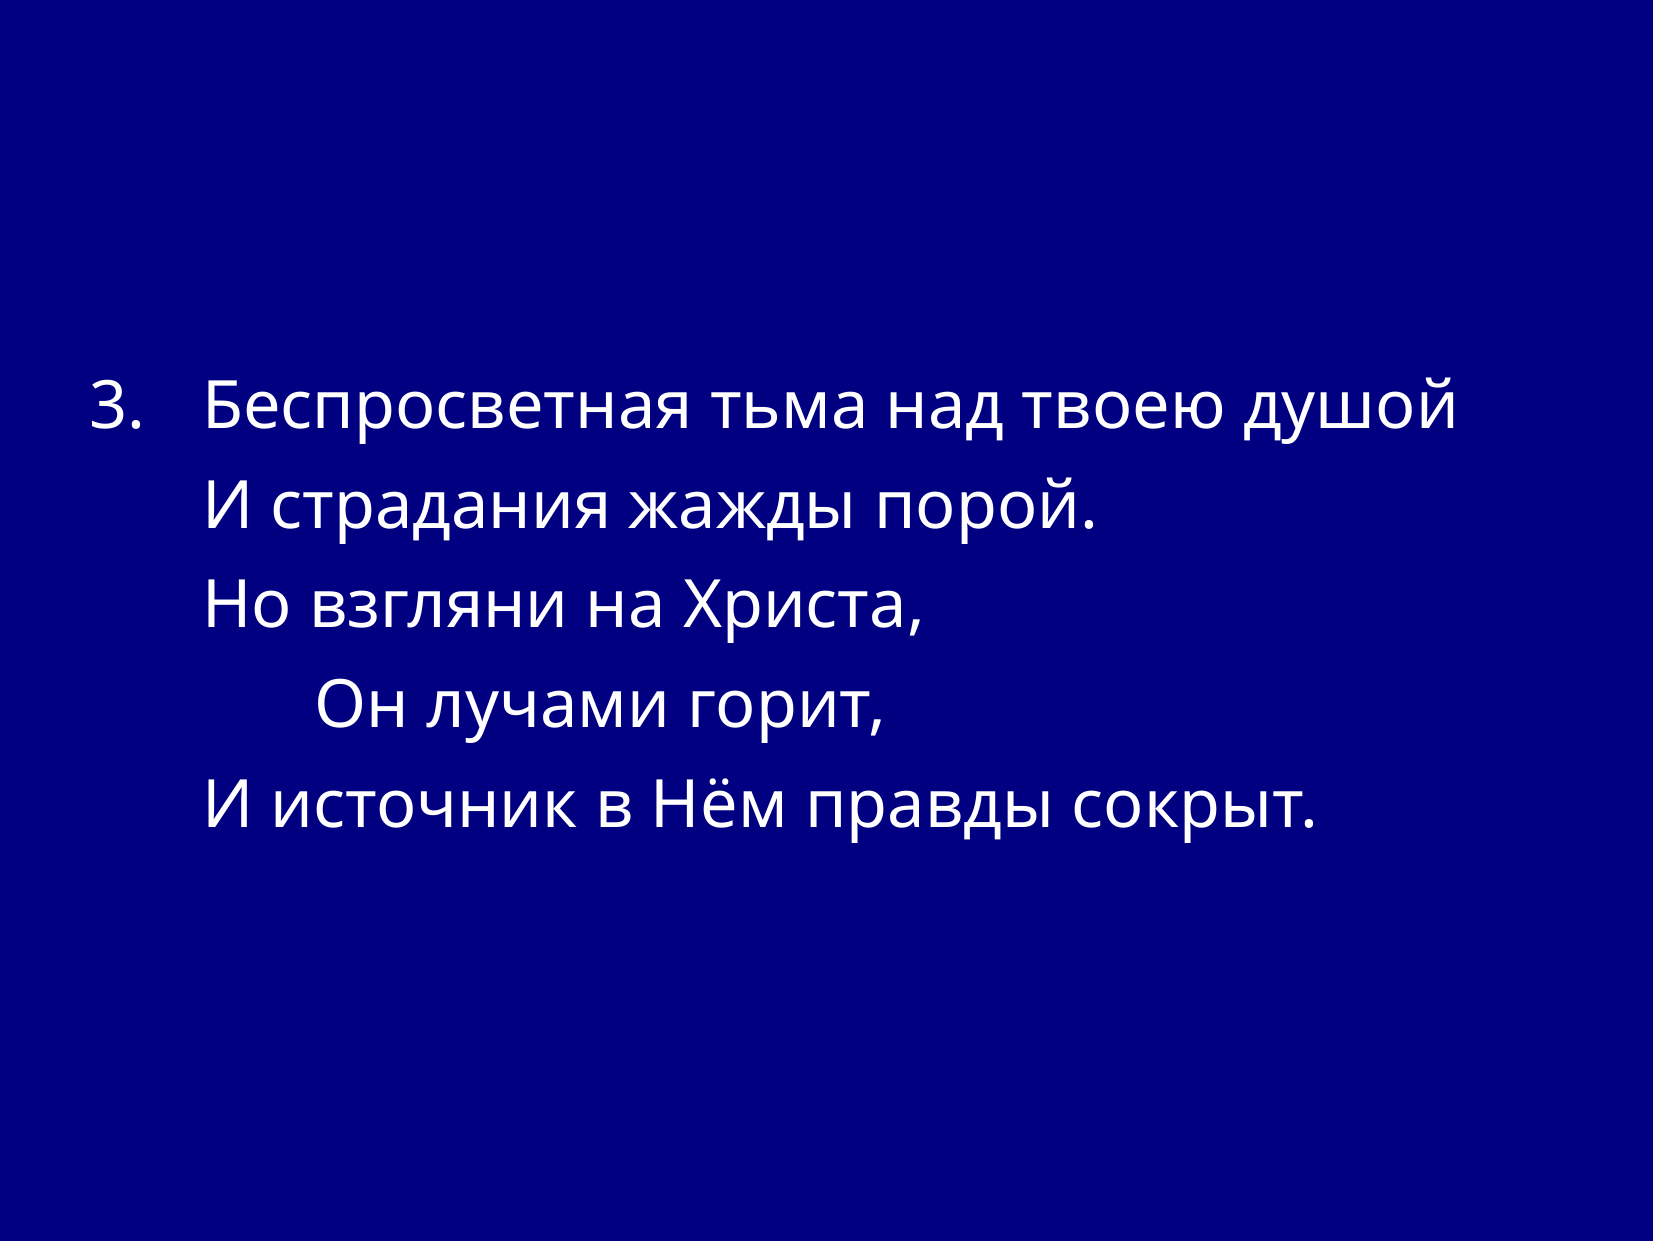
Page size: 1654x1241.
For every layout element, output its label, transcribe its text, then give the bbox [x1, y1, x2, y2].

text_box 3. Беспросветная тьма над твоею душой И страдания жажды порой. Но взгляни на Христа, Он лучами горит, И источник в Нём правды сокрыт. [75, 150, 1576, 1163]
